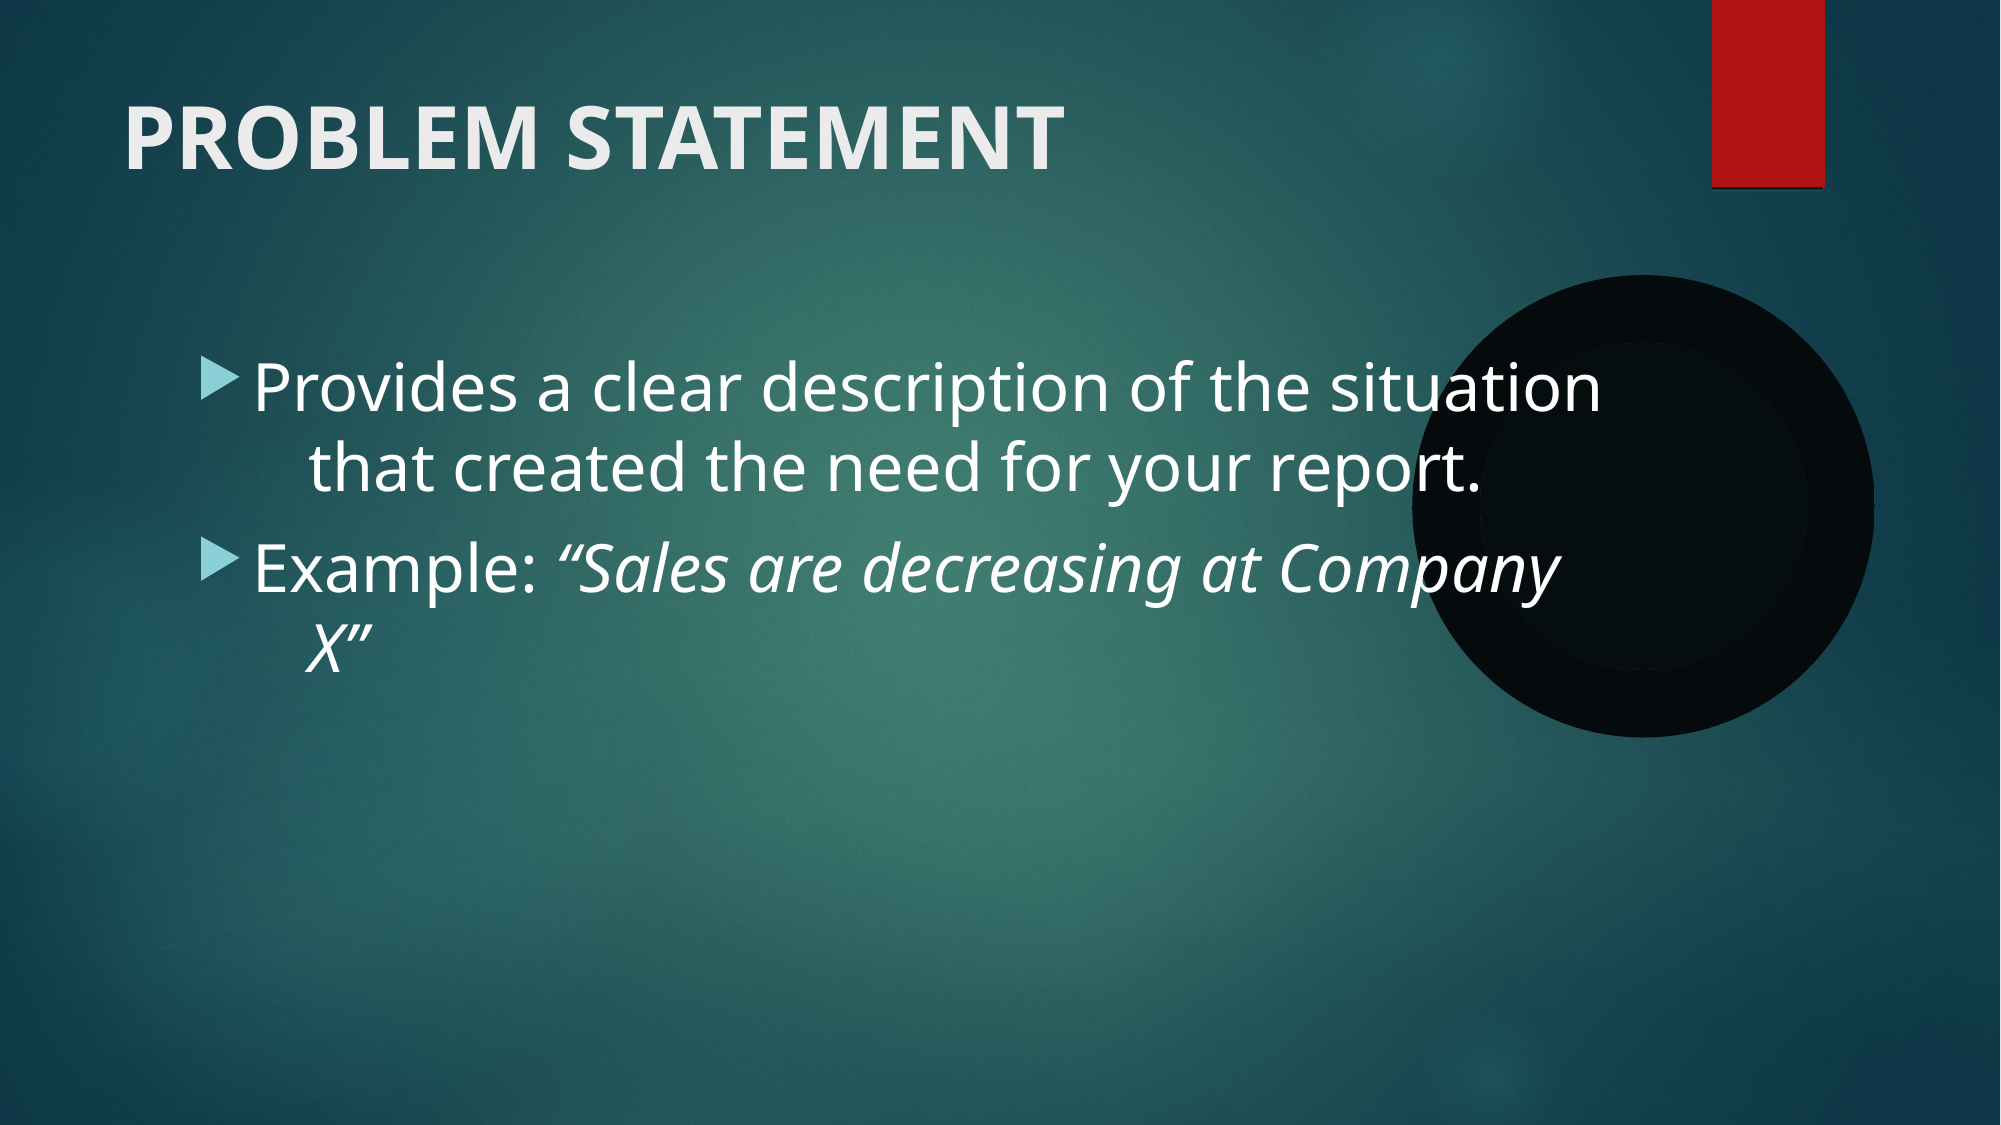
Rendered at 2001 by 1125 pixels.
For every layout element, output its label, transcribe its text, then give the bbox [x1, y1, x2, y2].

list Provides a clear description of the situation that created the need for your report. Example: “Sales are decreasing at Company X” [181, 336, 1649, 1026]
title PROBLEM STATEMENT [106, 74, 1649, 305]
